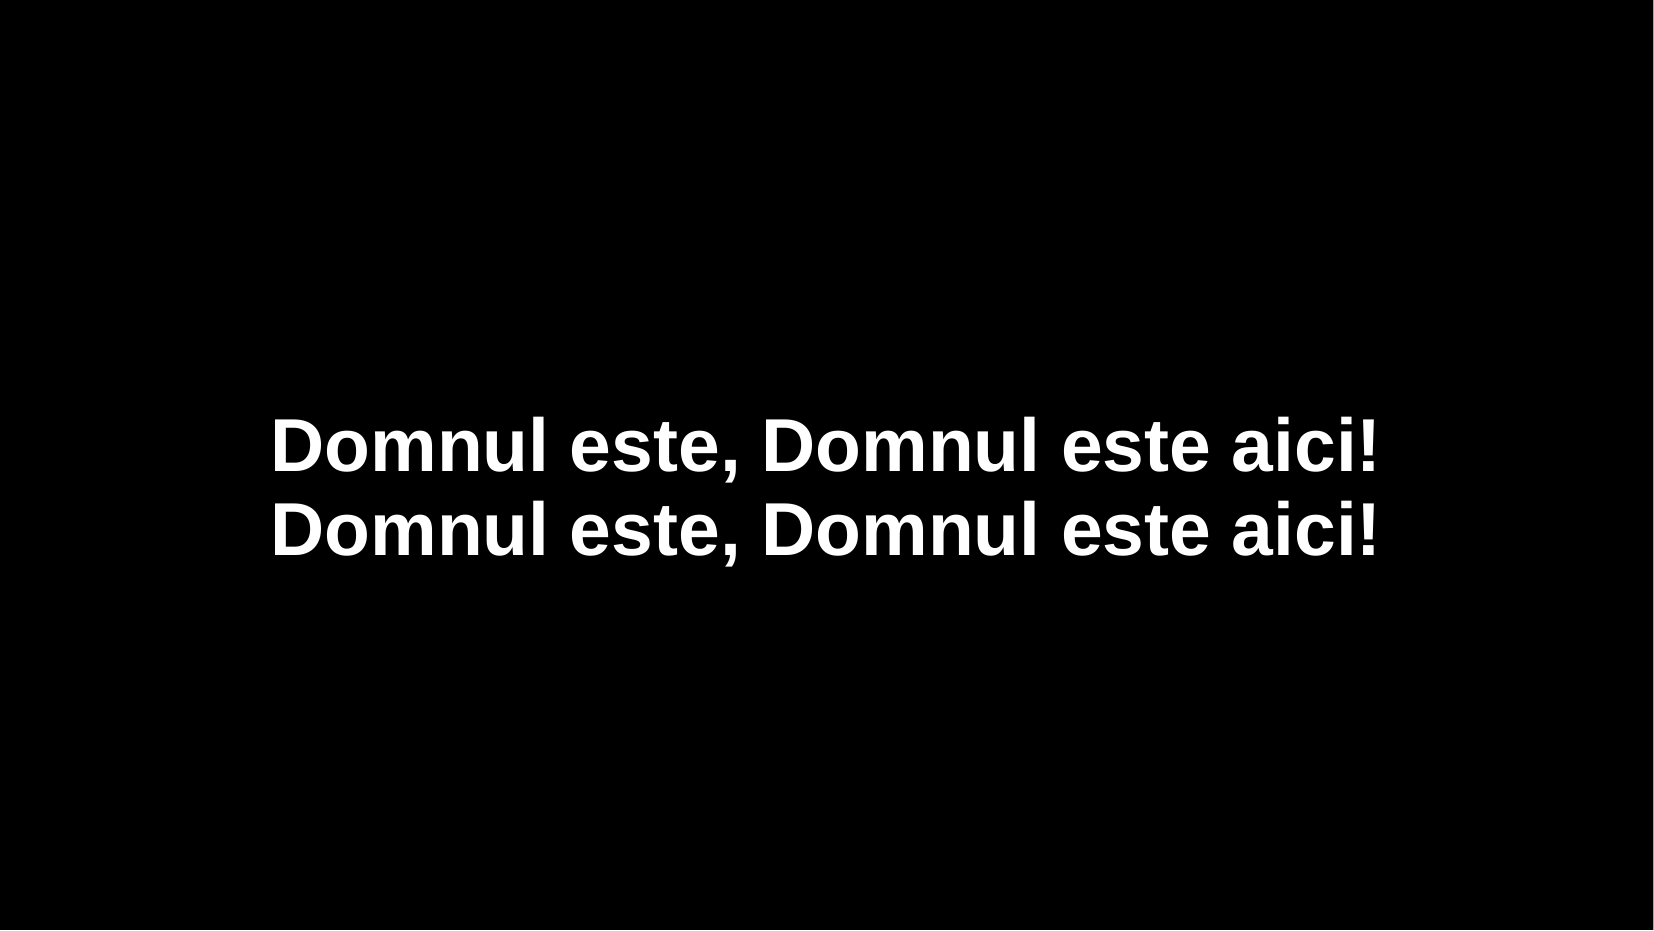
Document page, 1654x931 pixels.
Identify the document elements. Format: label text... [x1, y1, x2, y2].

subtitle Domnul este, Domnul este aici! Domnul este, Domnul este aici! [82, 217, 1571, 757]
